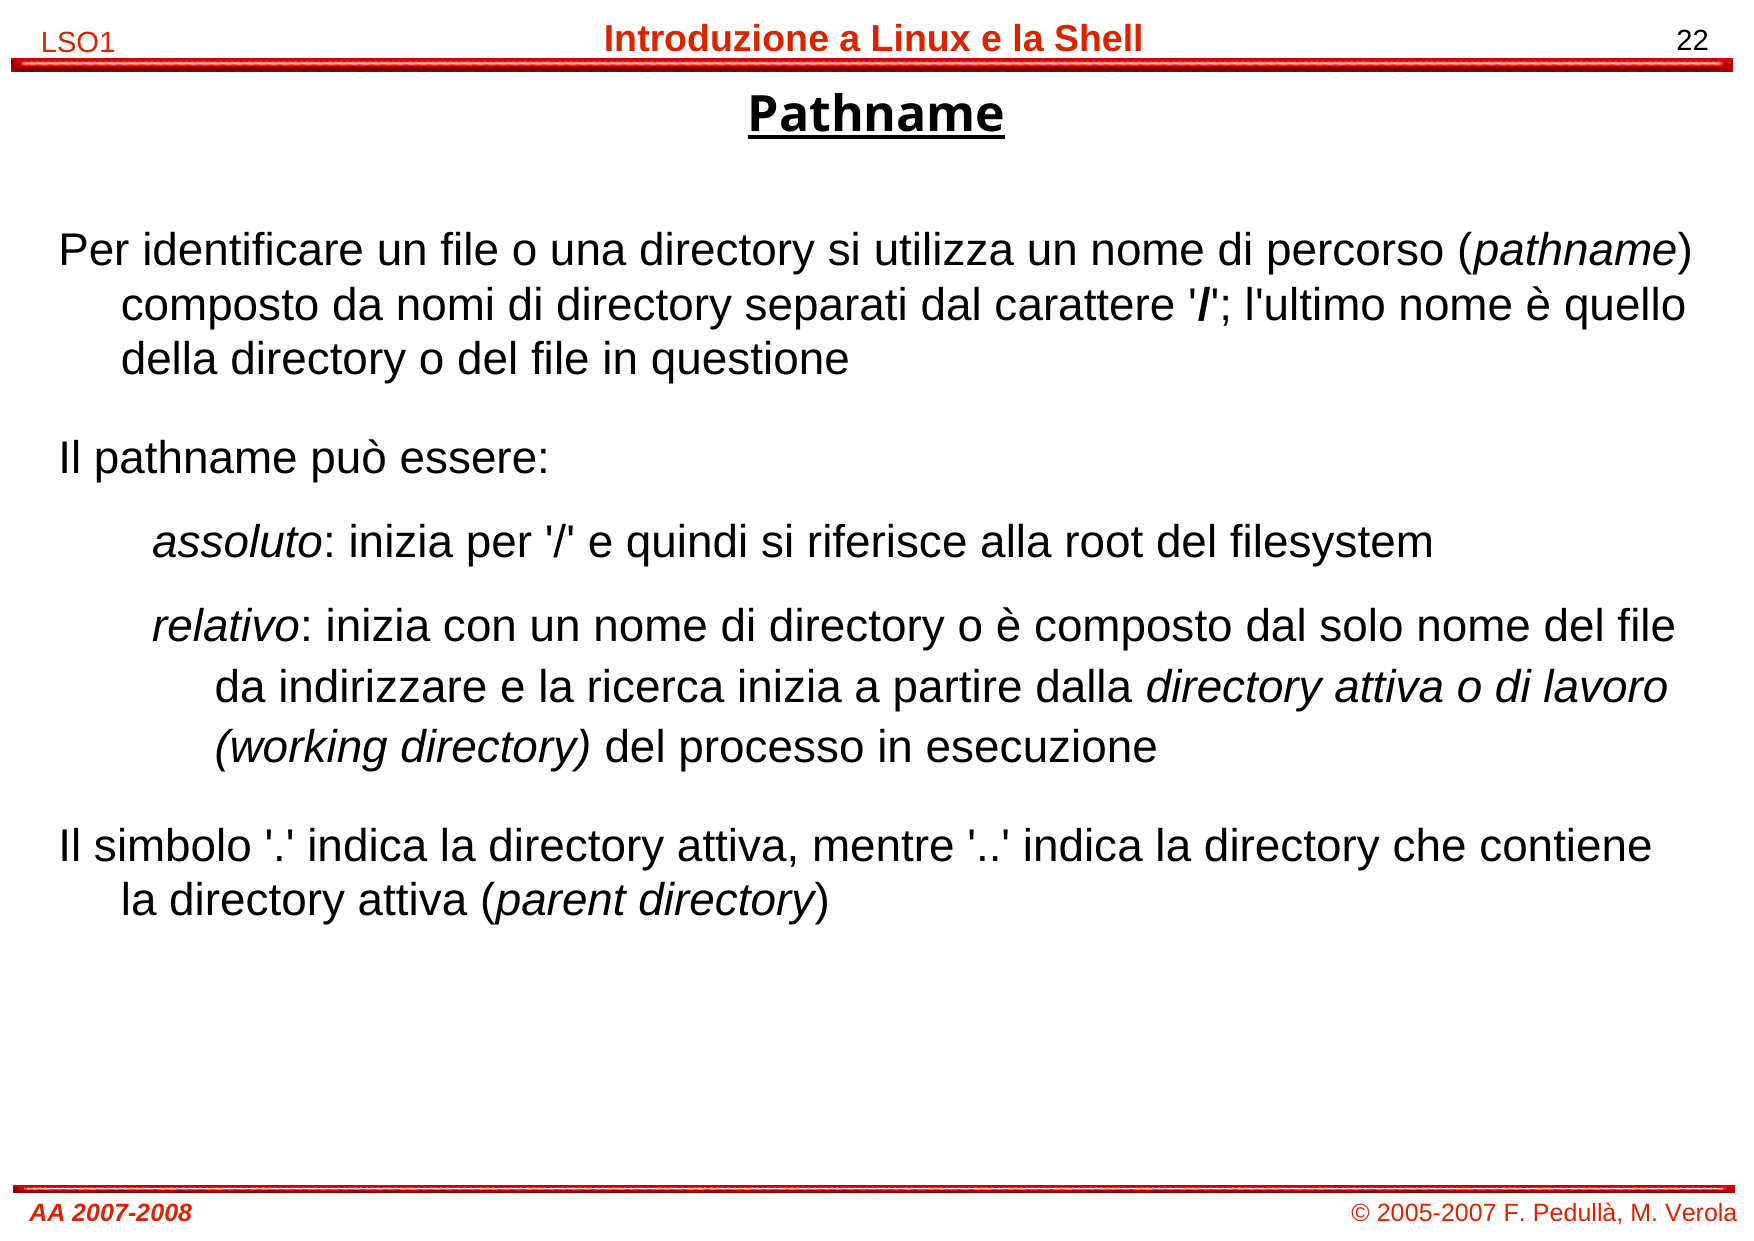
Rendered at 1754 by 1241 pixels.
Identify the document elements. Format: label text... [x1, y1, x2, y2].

title Pathname [40, 66, 1714, 162]
picture [13, 1185, 1735, 1193]
picture [11, 58, 1733, 72]
list Per identificare un file o una directory si utilizza un nome di percorso (pathname) composto da nomi di directory separati dal carattere '/'; l'ultimo nome è quello della directory o del file in questione Il pathname può essere: assoluto: inizia per '/' e quindi si riferisce alla root del filesystem relativo: inizia con un nome di directory o è composto dal solo nome del file da indirizzare e la ricerca inizia a partire dalla directory attiva o di lavoro (working directory) del processo in esecuzione Il simbolo '.' indica la directory attiva, mentre '..' indica la directory che contiene la directory attiva (parent directory) [58, 220, 1696, 974]
